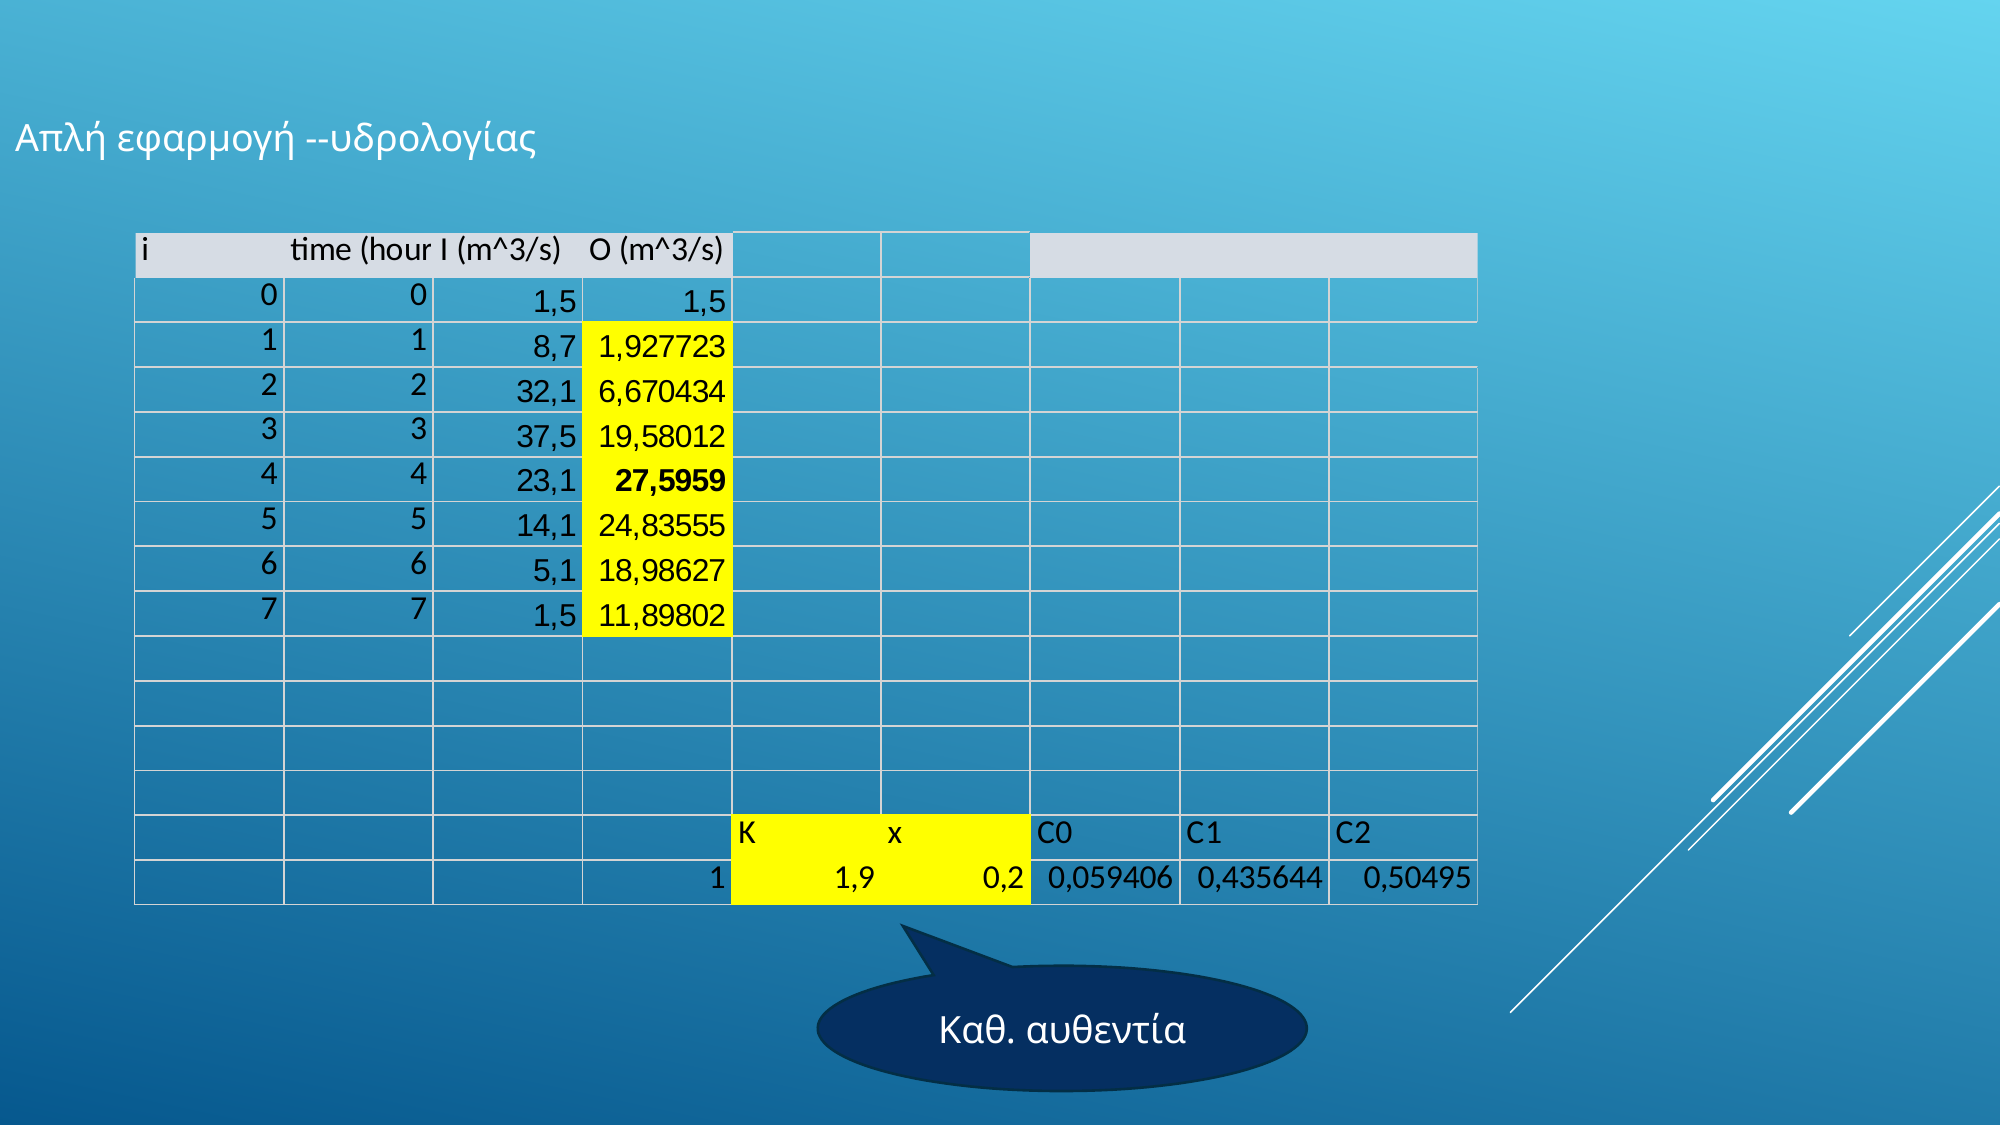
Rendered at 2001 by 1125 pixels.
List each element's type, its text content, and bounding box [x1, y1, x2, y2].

text_box Aπλή εφαρμογή --υδρολογίας [0, 106, 2000, 168]
picture [133, 231, 1480, 907]
text_box Καθ. αυθεντία [817, 925, 1307, 1092]
